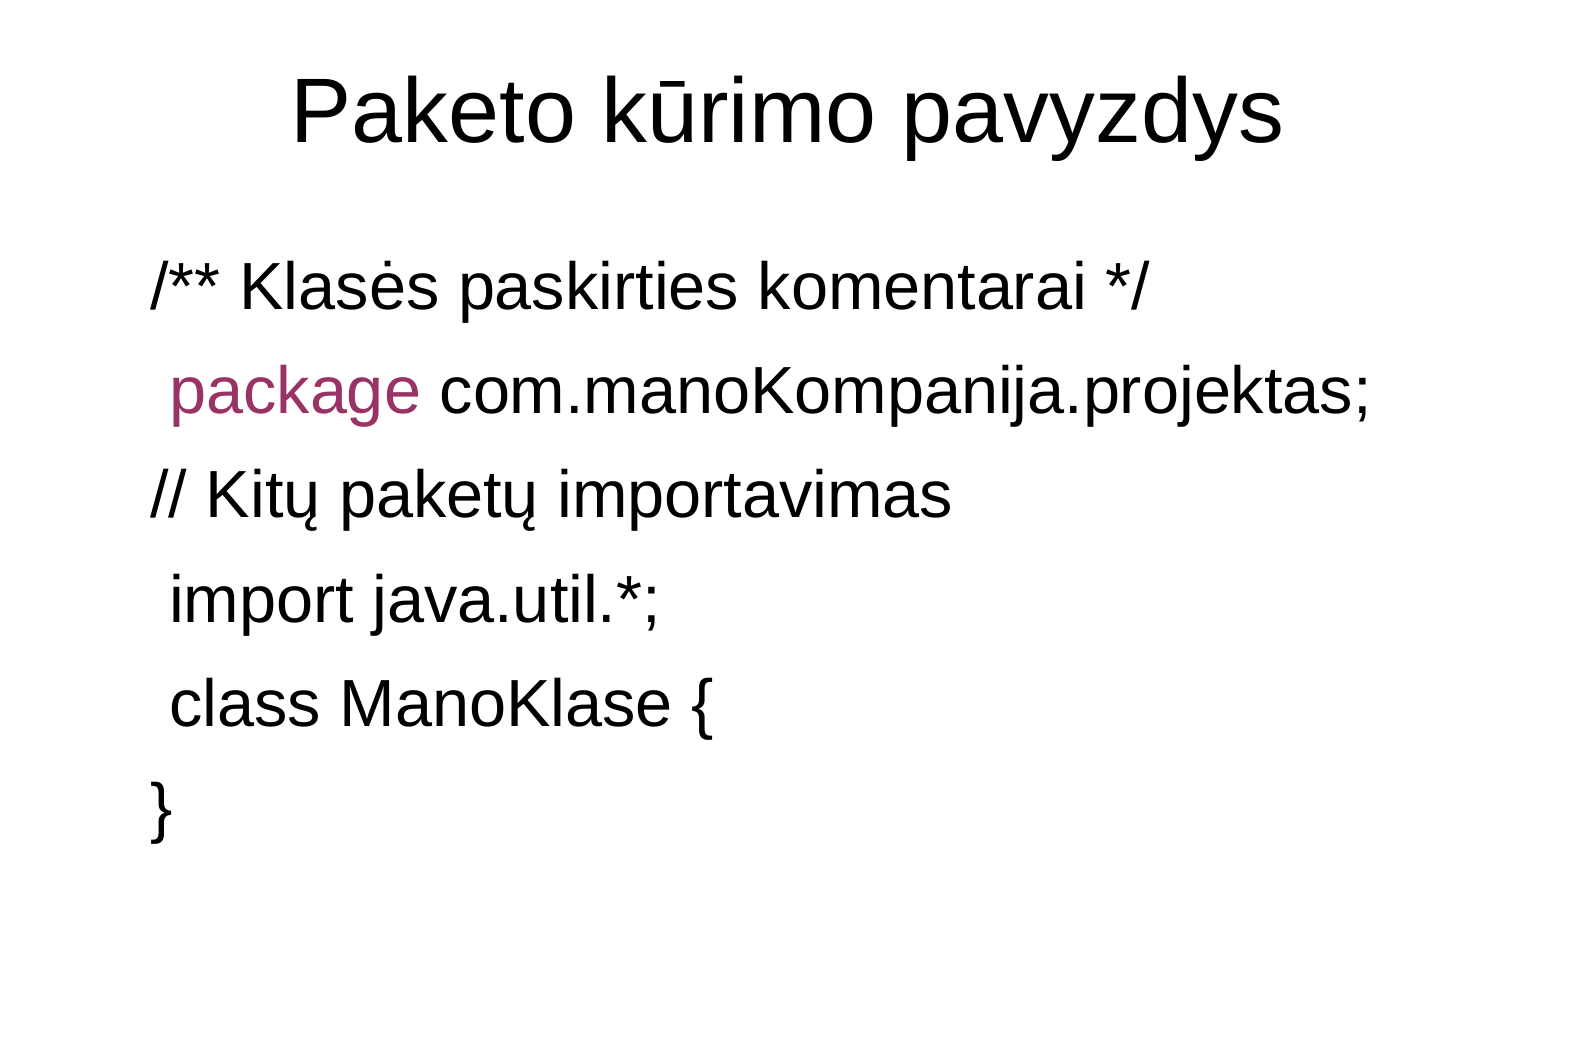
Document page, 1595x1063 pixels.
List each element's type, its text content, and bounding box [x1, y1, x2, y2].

list /** Klasės paskirties komentarai */ package com.manoKompanija.projektas; // Kitų paketų importavimas import java.util.*; class ManoKlase { } [79, 248, 1515, 936]
title Paketo kūrimo pavyzdys [70, 29, 1506, 193]
